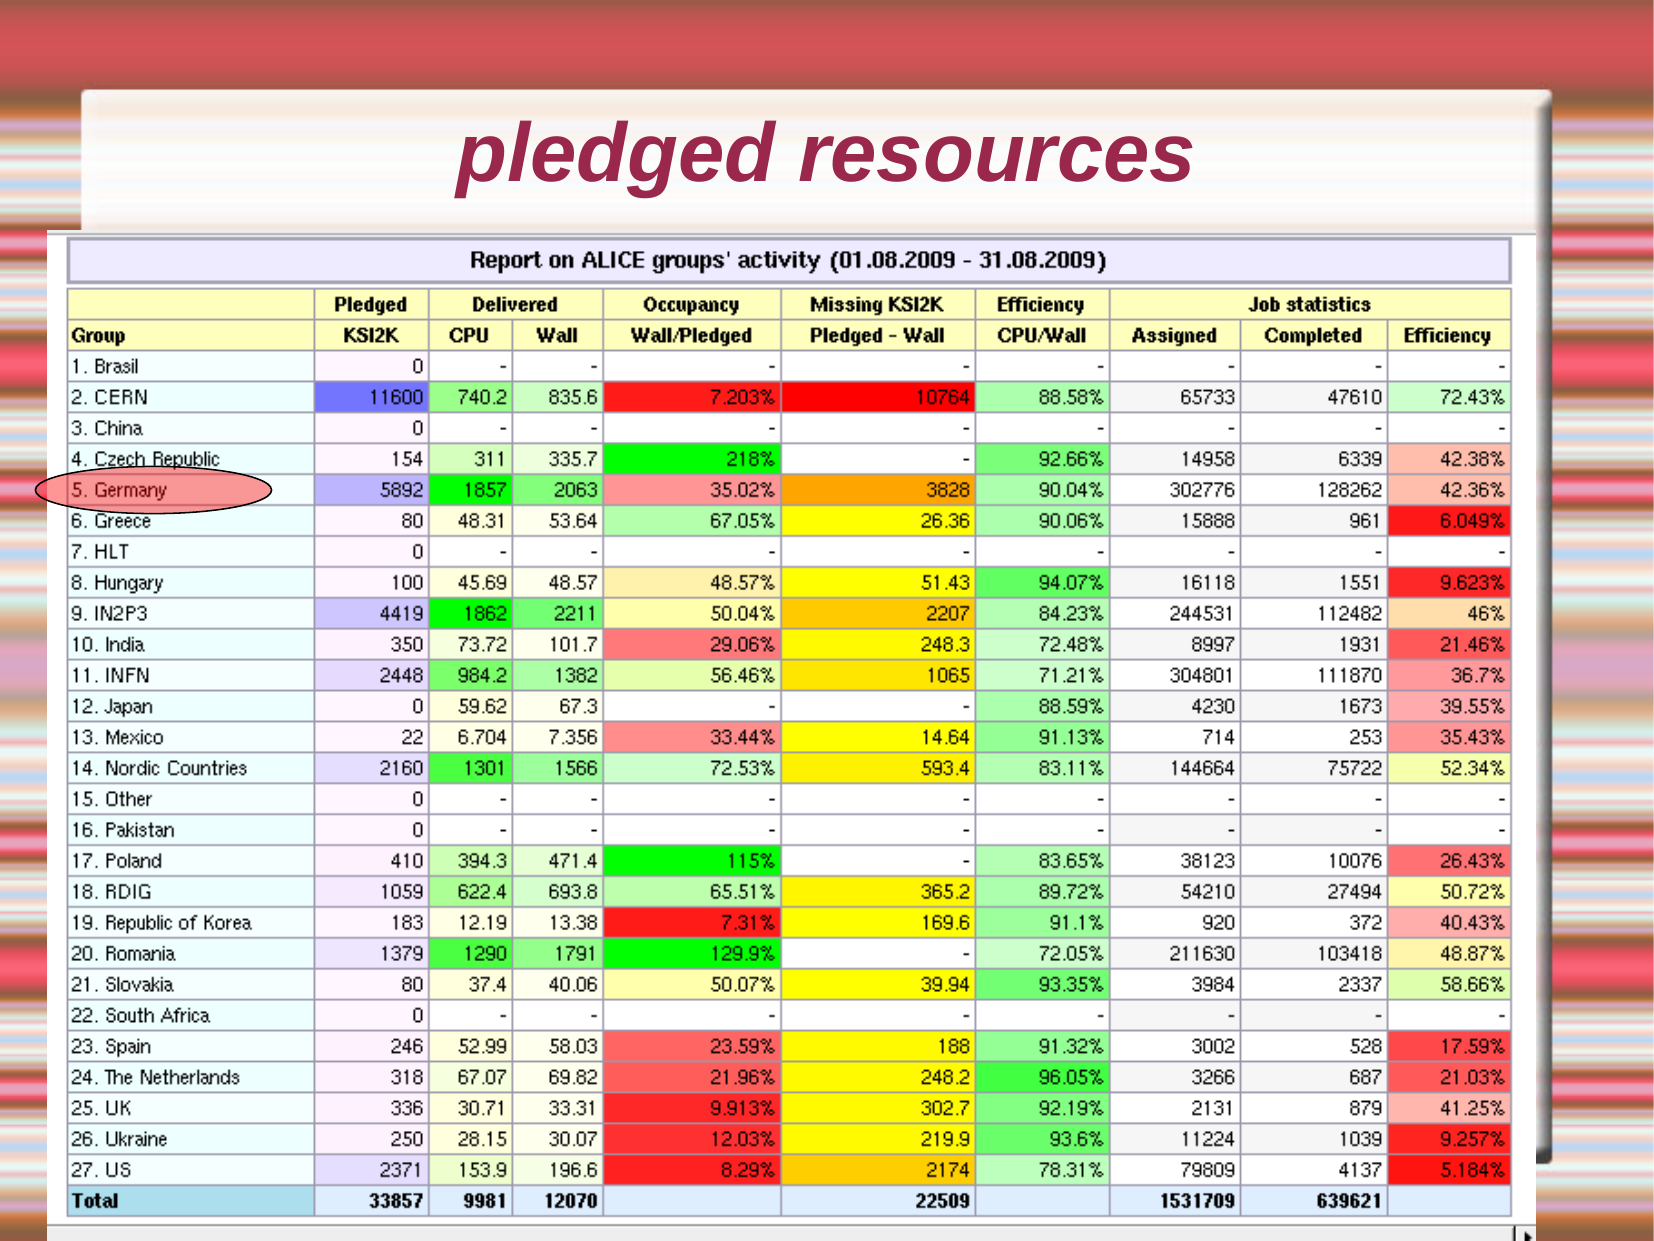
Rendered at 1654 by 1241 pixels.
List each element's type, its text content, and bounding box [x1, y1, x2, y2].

picture [0, 0, 1654, 1241]
text_box [35, 466, 272, 514]
title pledged resources [82, 49, 1571, 257]
